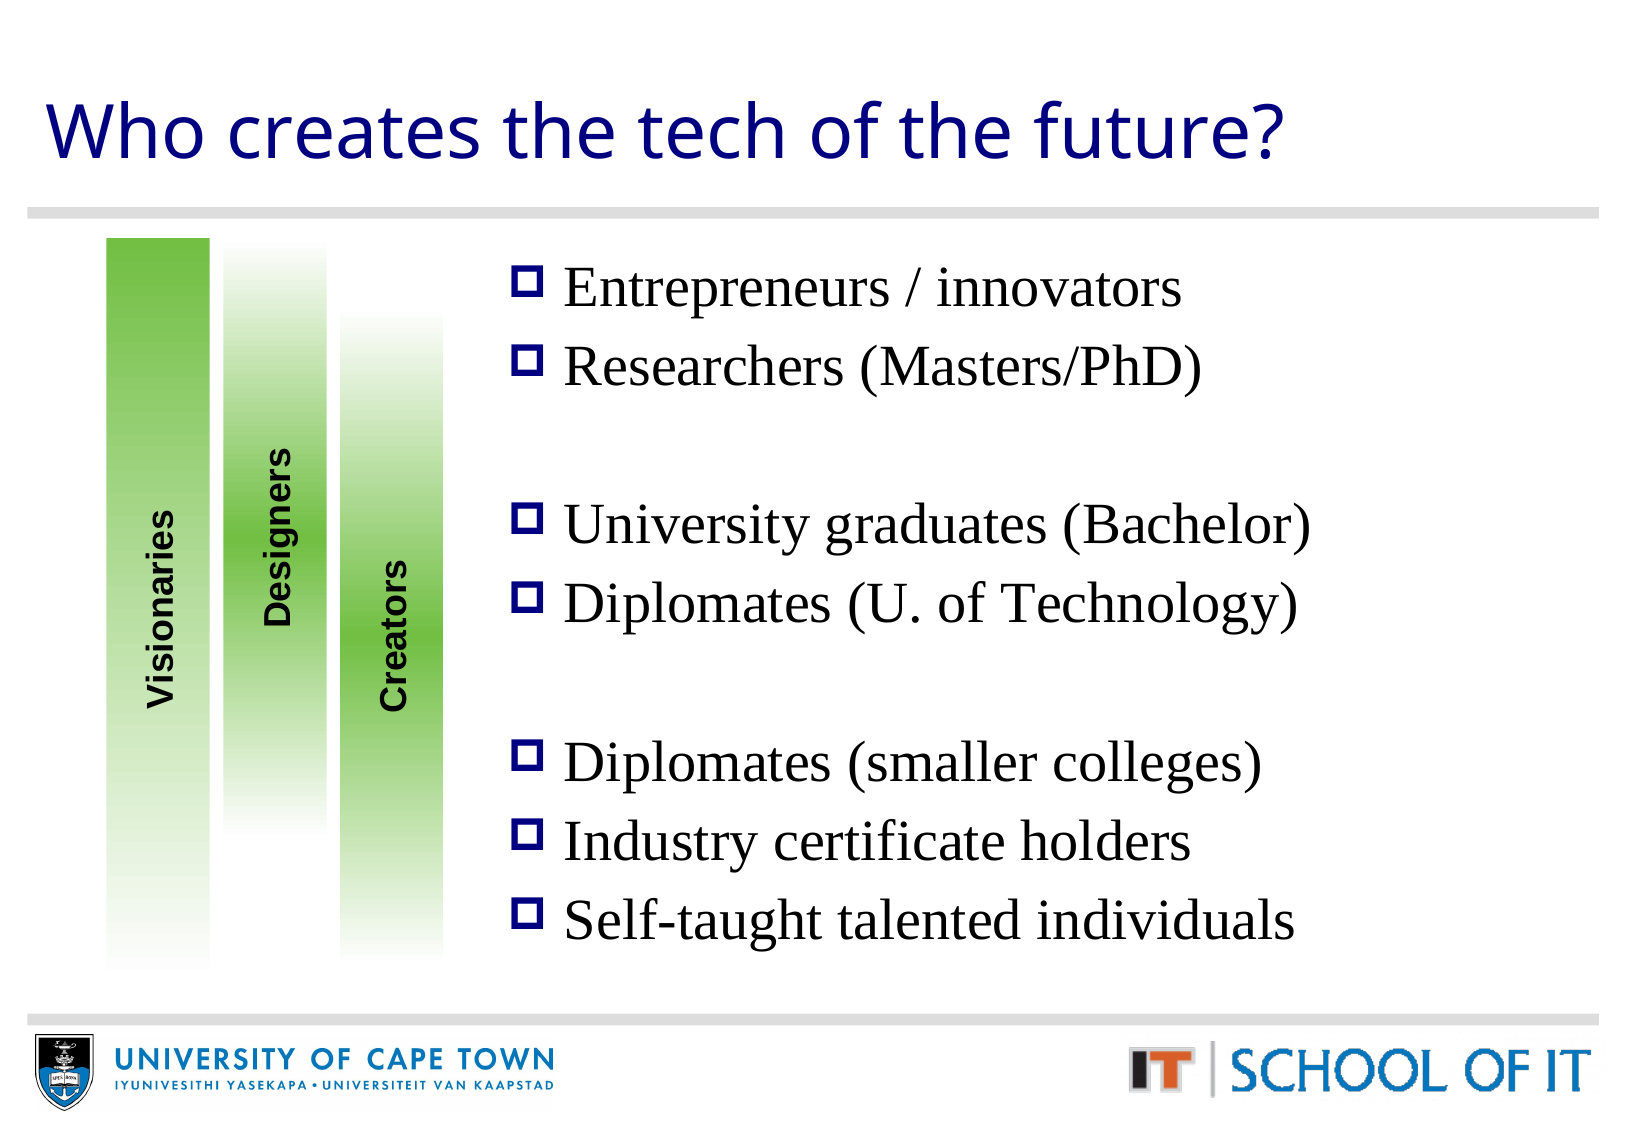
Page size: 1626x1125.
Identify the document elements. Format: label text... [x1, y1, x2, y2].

text_box Designers [223, 238, 327, 839]
list Entrepreneurs / innovators Researchers (Masters/PhD) University graduates (Bachelor) Diplomates (U. of Technology) Diplomates (smaller colleges) Industry certificate holders Self-taught talented individuals [507, 254, 1579, 1016]
title Who creates the tech of the future? [45, 66, 1583, 194]
picture [1118, 1030, 1606, 1109]
text_box Visionaries [106, 238, 210, 981]
text_box Creators [339, 307, 443, 966]
picture [35, 1034, 553, 1111]
